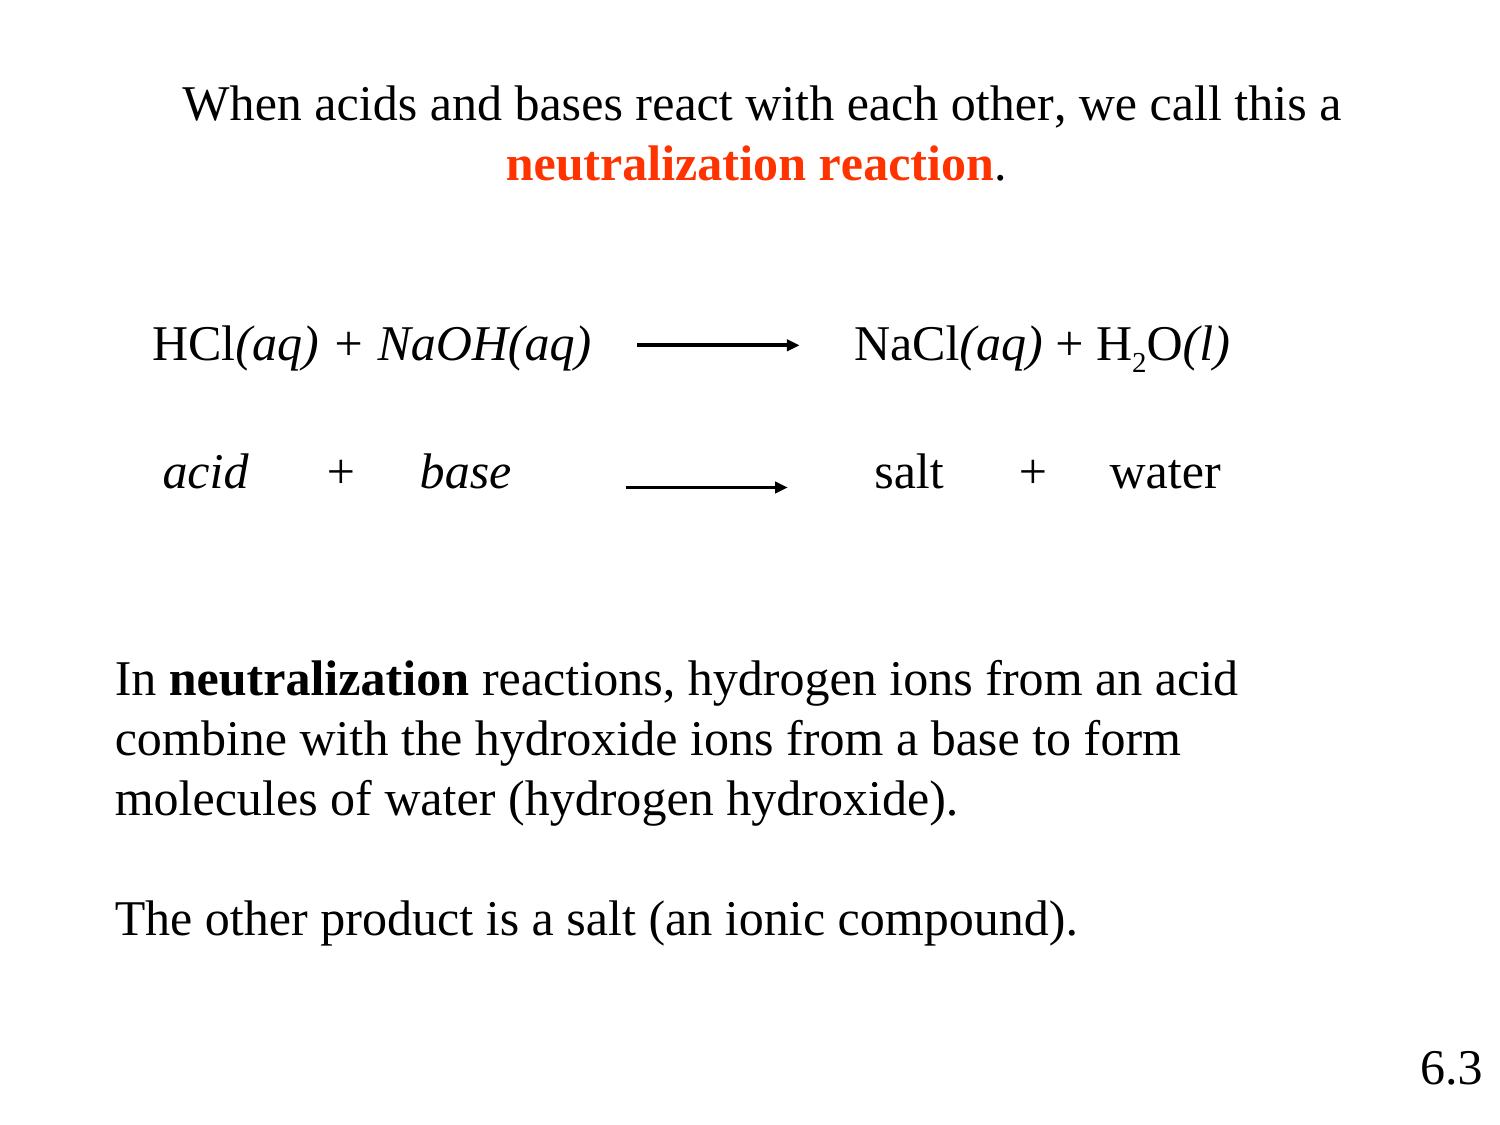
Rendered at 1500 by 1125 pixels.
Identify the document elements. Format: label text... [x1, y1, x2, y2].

text_box In neutralization reactions, hydrogen ions from an acid combine with the hydroxide ions from a base to form molecules of water (hydrogen hydroxide). The other product is a salt (an ionic compound). [99, 637, 1388, 953]
text_box When acids and bases react with each other, we call this a neutralization reaction. HCl(aq) + NaOH(aq) NaCl(aq) + H2O(l) acid + base salt + water [74, 62, 1450, 627]
text_box 6.3 [1405, 1026, 1498, 1103]
